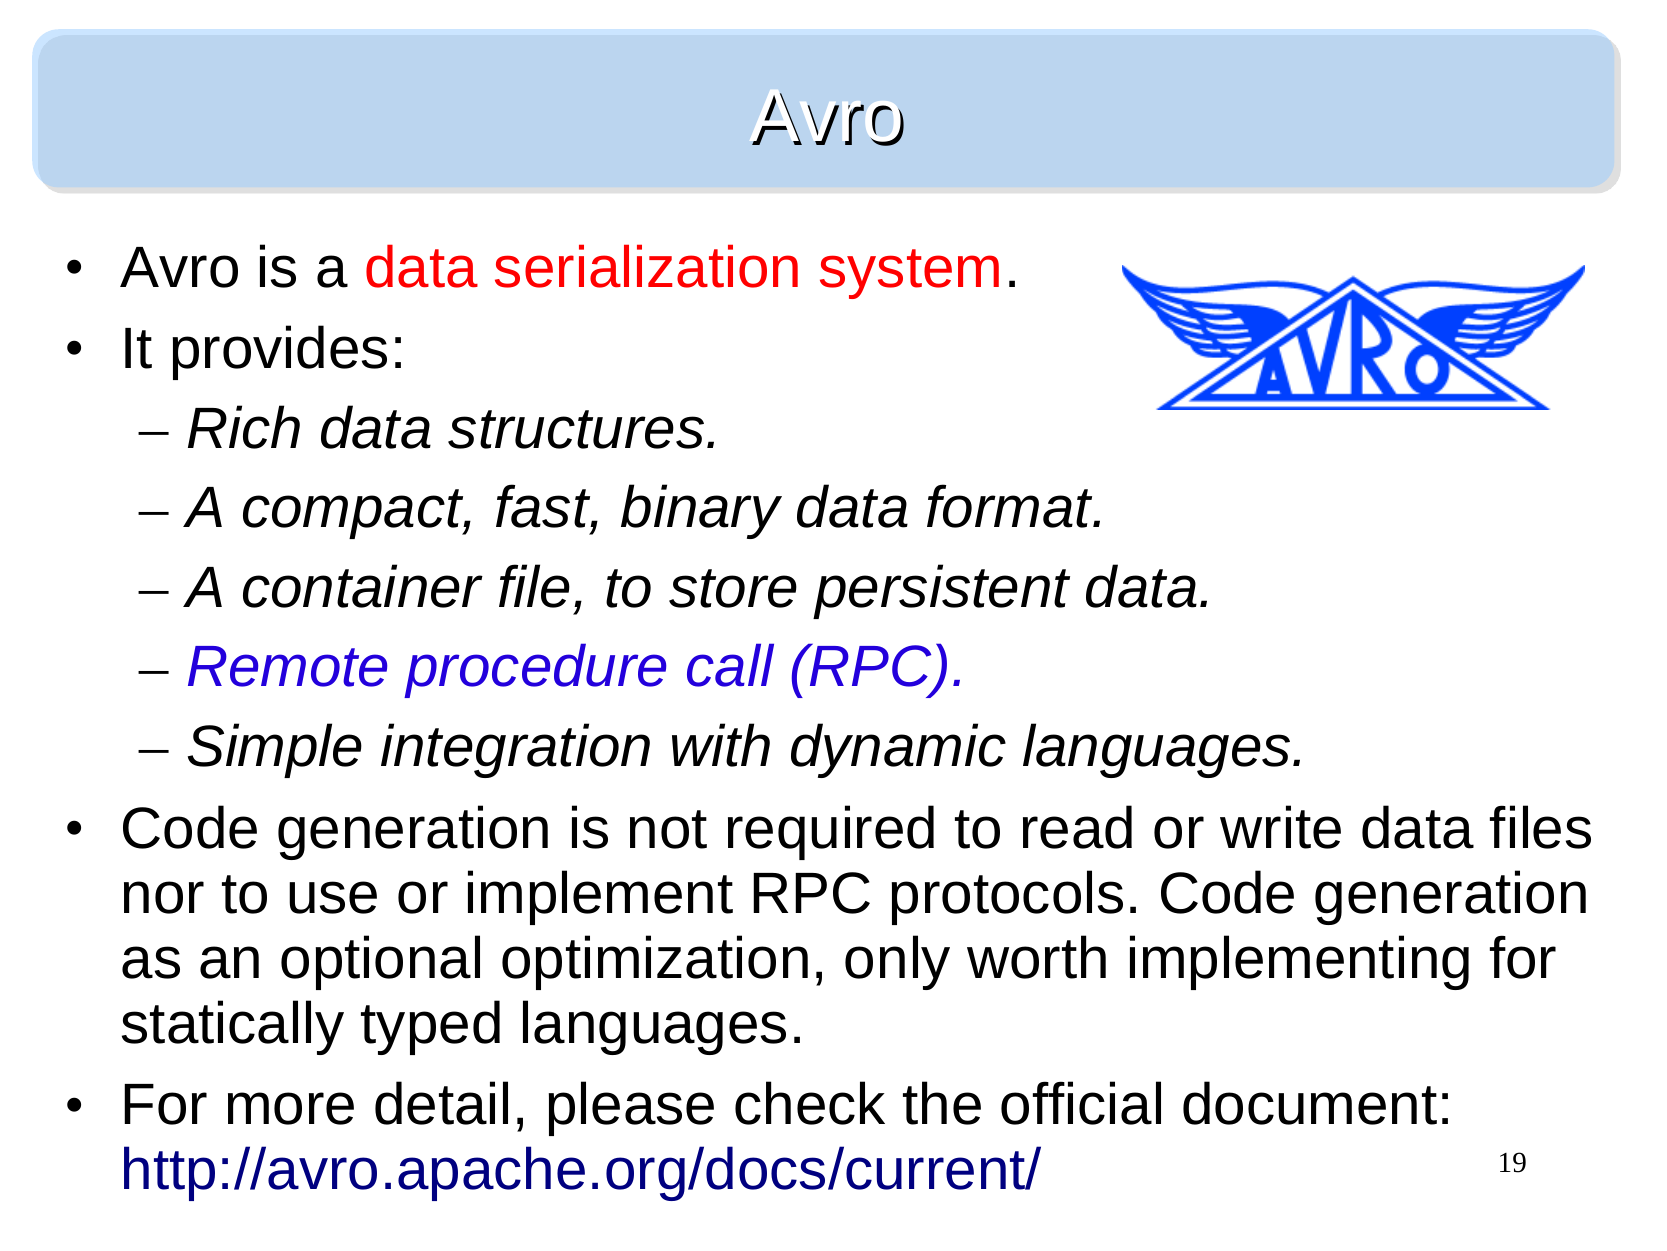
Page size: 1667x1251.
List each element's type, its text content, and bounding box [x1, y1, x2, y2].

text_box [32, 29, 123, 188]
text_box [1530, 29, 1615, 188]
title Avro [123, 20, 1530, 211]
list Avro is a data serialization system. It provides: Rich data structures. A compact, fast, binary data format. A container file, to store persistent data. Remote procedure call (RPC). Simple integration with dynamic languages. Code generation is not required to read or write data files nor to use or implement RPC protocols. Code generation as an optional optimization, only worth implementing for statically typed languages. For more detail, please check the official document:http://avro.apache.org/docs/current/ [64, 234, 1600, 1203]
picture [1122, 265, 1585, 410]
